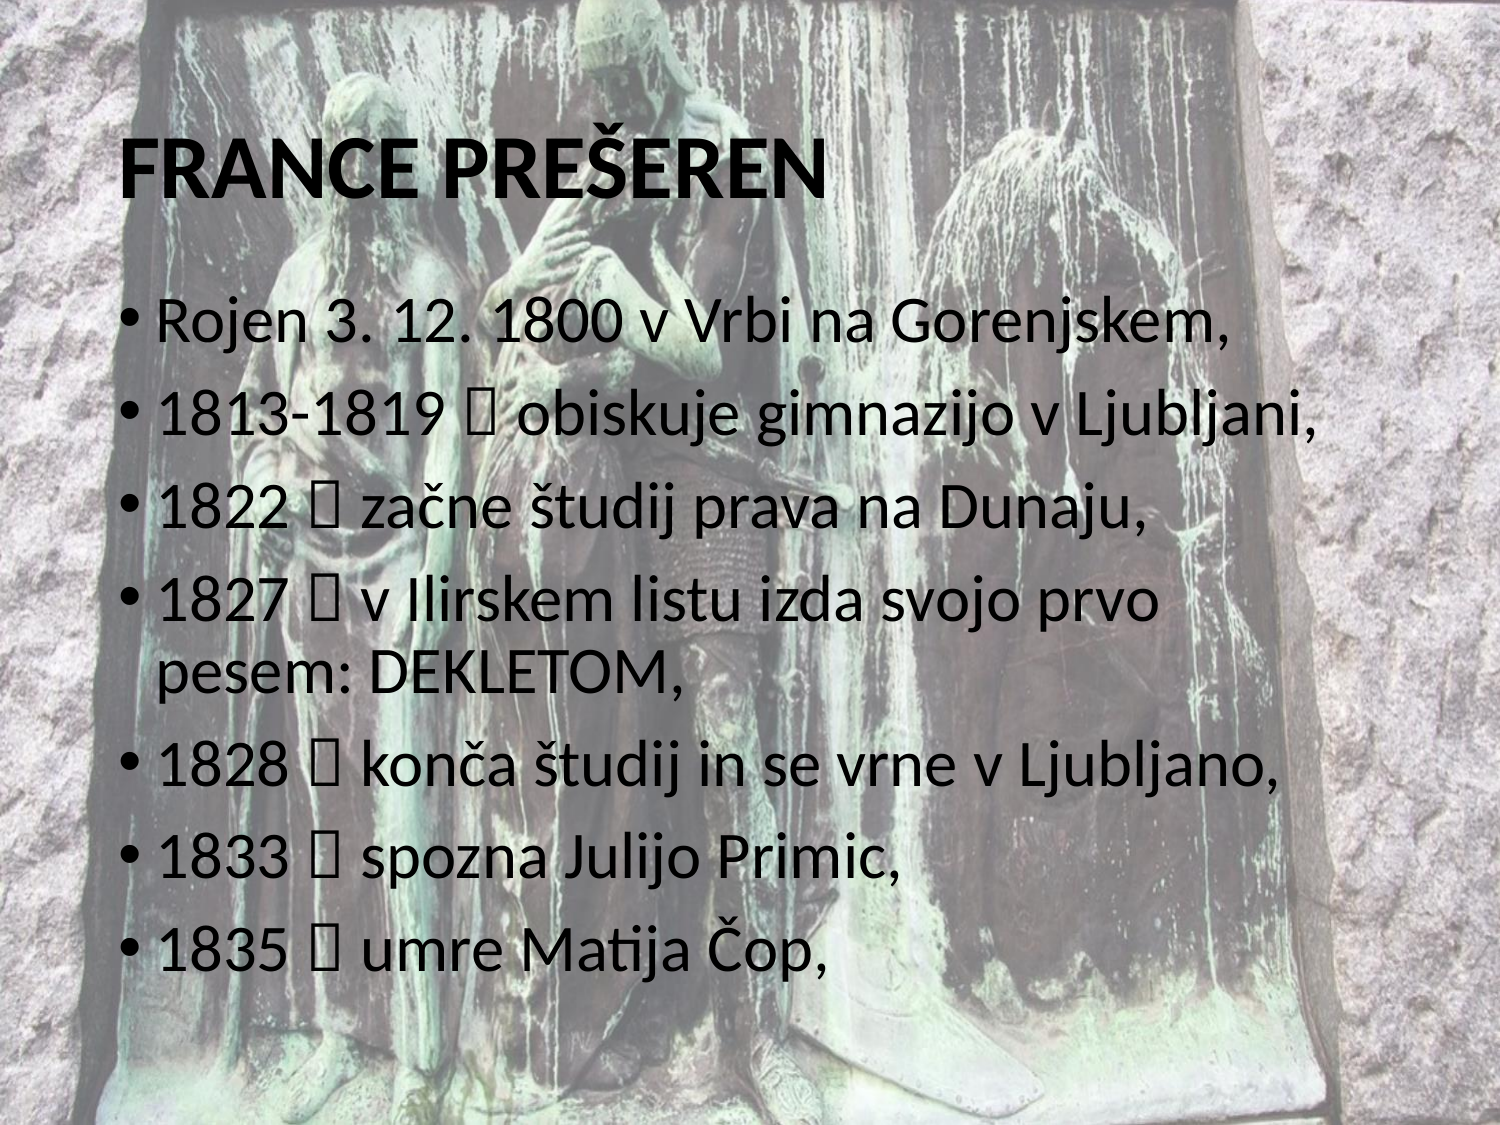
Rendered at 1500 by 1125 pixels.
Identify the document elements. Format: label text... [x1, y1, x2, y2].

picture [0, 0, 1500, 1125]
list Rojen 3. 12. 1800 v Vrbi na Gorenjskem, 1813-1819  obiskuje gimnazijo v Ljubljani, 1822  začne študij prava na Dunaju, 1827  v Ilirskem listu izda svojo prvo pesem: DEKLETOM, 1828  konča študij in se vrne v Ljubljano, 1833  spozna Julijo Primic, 1835  umre Matija Čop, [103, 277, 1344, 1072]
title FRANCE PREŠEREN [103, 59, 1397, 278]
